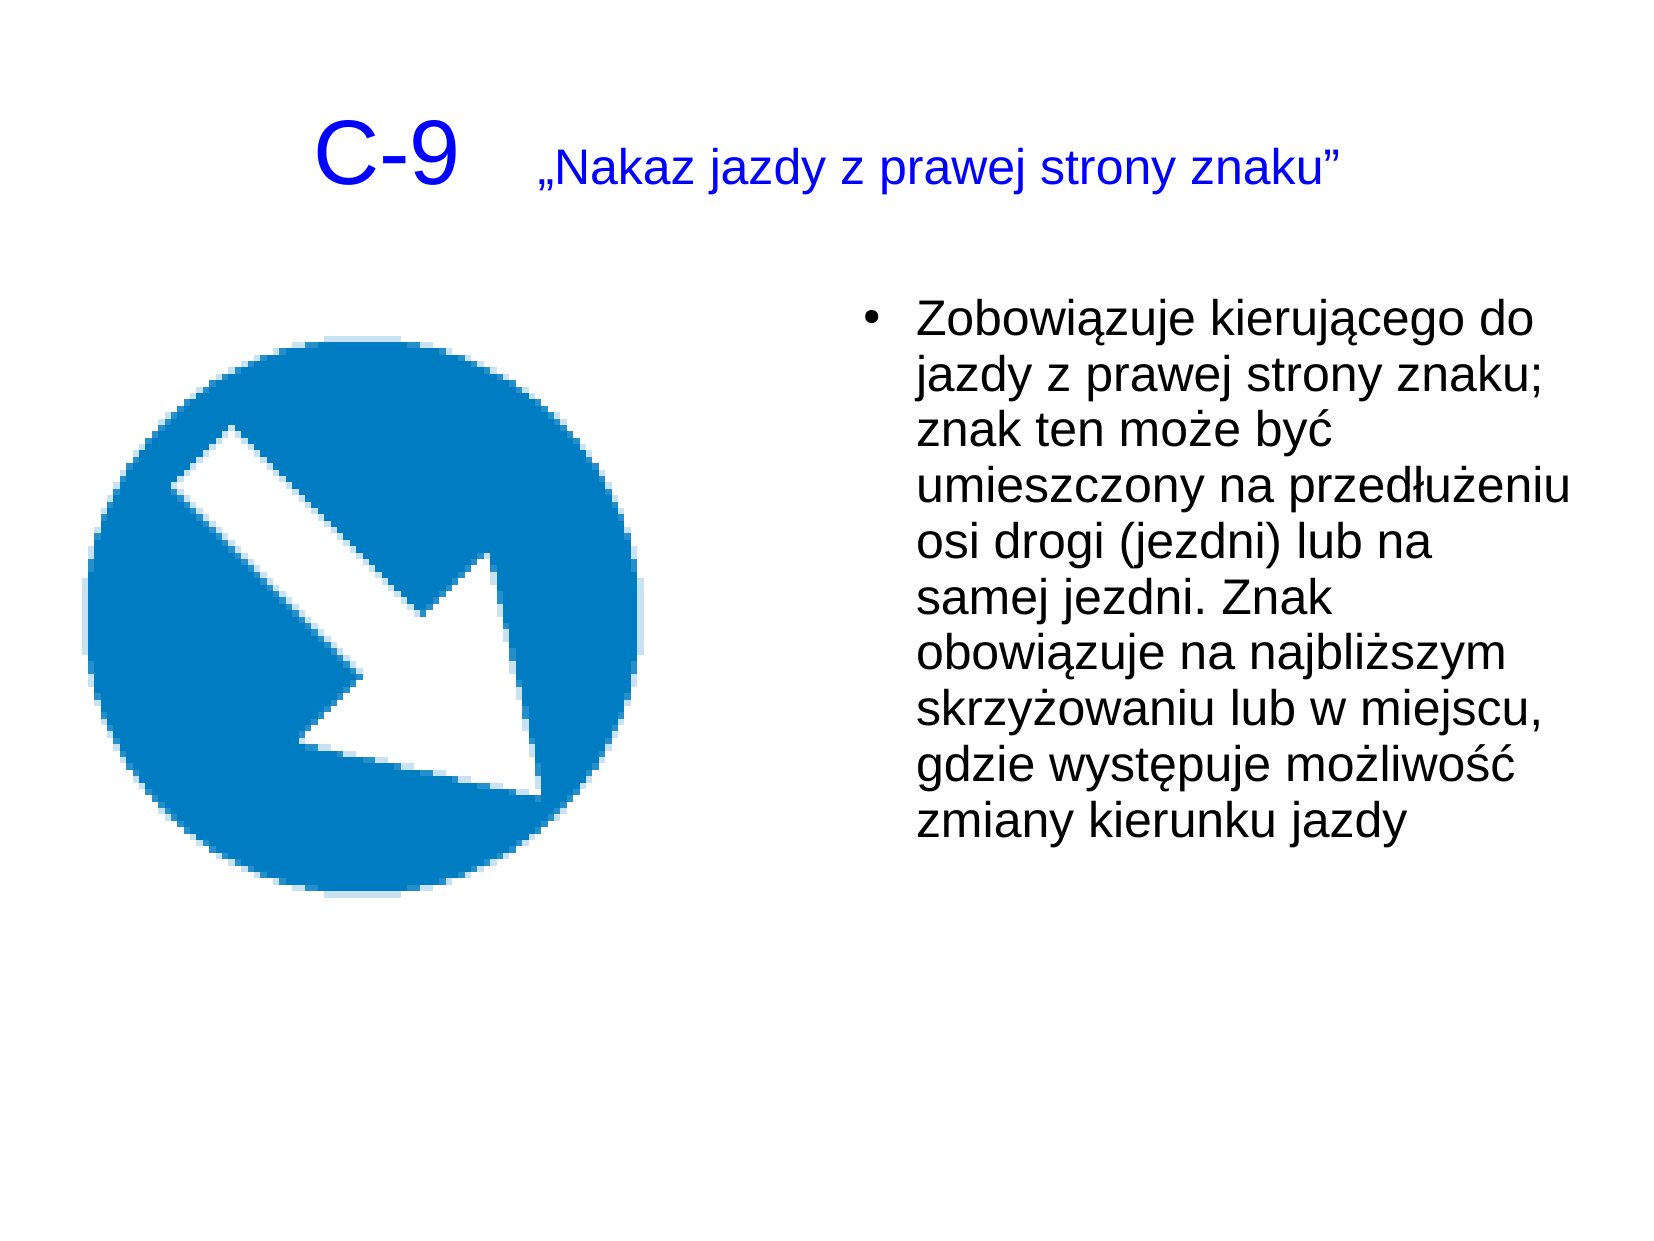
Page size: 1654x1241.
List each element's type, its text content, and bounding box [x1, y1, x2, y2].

list Zobowiązuje kierującego do jazdy z prawej strony znaku; znak ten może być umieszczony na przedłużeniu osi drogi (jezdni) lub na samej jezdni. Znak obowiązuje na najbliższym skrzyżowaniu lub w miejscu, gdzie występuje możliwość zmiany kierunku jazdy [845, 290, 1572, 1094]
title C-9 „Nakaz jazdy z prawej strony znaku” [82, 56, 1571, 250]
picture [82, 336, 644, 898]
